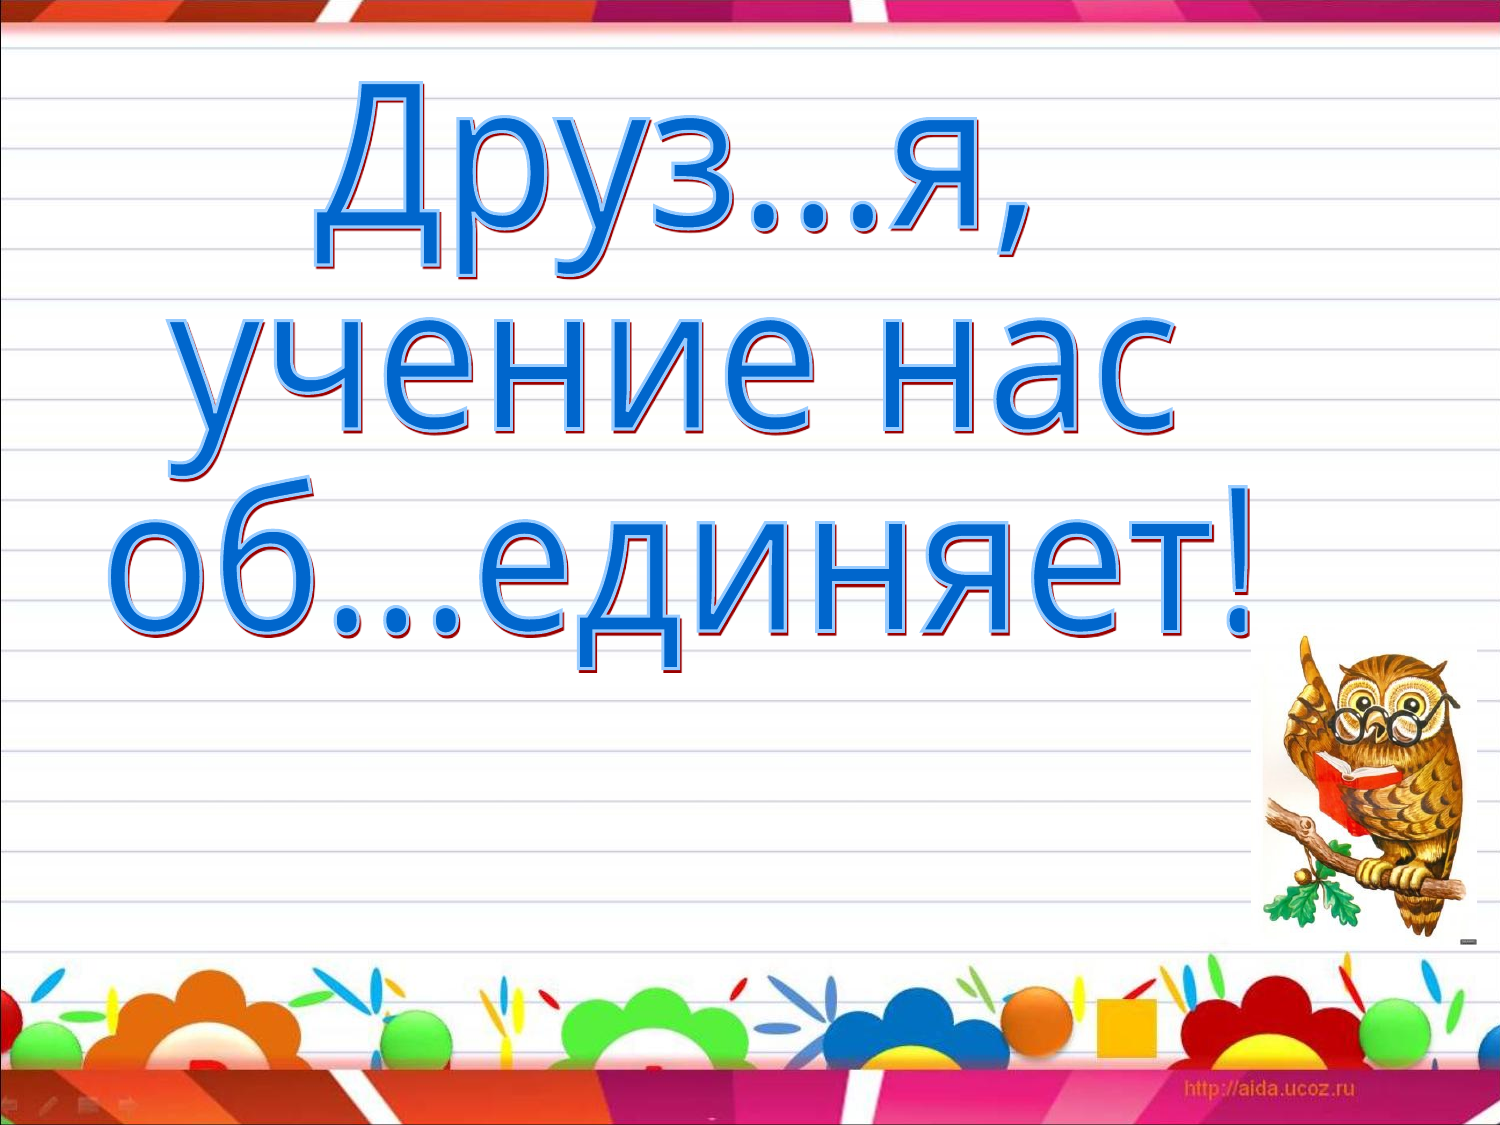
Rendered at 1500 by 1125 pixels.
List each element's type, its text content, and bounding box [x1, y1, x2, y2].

text_box Друз...я, учение нас об...единяет! [994, 318, 1076, 432]
text_box Друз...я, учение нас об...единяет! [816, 522, 904, 632]
text_box Друз...я, учение нас об...единяет! [221, 476, 312, 634]
text_box Друз...я, учение нас об...единяет! [1130, 522, 1211, 632]
text_box Друз...я, учение нас об...единяет! [612, 320, 701, 430]
text_box Друз...я, учение нас об...единяет! [495, 320, 582, 430]
picture [0, 0, 1500, 1125]
text_box Друз...я, учение нас об...единяет! [998, 203, 1027, 253]
text_box Друз...я, учение нас об...единяет! [554, 118, 649, 276]
text_box Друз...я, учение нас об...единяет! [109, 520, 202, 634]
text_box Друз...я, учение нас об...единяет! [698, 522, 786, 632]
text_box Друз...я, учение нас об...единяет! [654, 116, 731, 229]
text_box Друз...я, учение нас об...единяет! [578, 522, 679, 669]
text_box Друз...я, учение нас об...единяет! [922, 522, 1007, 632]
text_box Друз...я, учение нас об...единяет! [275, 320, 360, 430]
text_box Друз...я, учение нас об...единяет! [1229, 486, 1247, 591]
text_box Друз...я, учение нас об...единяет! [726, 318, 812, 432]
text_box Друз...я, учение нас об...единяет! [457, 116, 546, 276]
text_box Друз...я, учение нас об...единяет! [385, 318, 470, 432]
text_box Друз...я, учение нас об...единяет! [884, 320, 971, 430]
text_box Друз...я, учение нас об...единяет! [890, 118, 976, 227]
text_box Друз...я, учение нас об...единяет! [1032, 520, 1118, 634]
text_box Друз...я, учение нас об...единяет! [1100, 318, 1173, 432]
text_box Друз...я, учение нас об...единяет! [167, 320, 262, 478]
text_box Друз...я, учение нас об...единяет! [315, 82, 439, 265]
text_box Друз...я, учение нас об...единяет! [480, 520, 566, 634]
